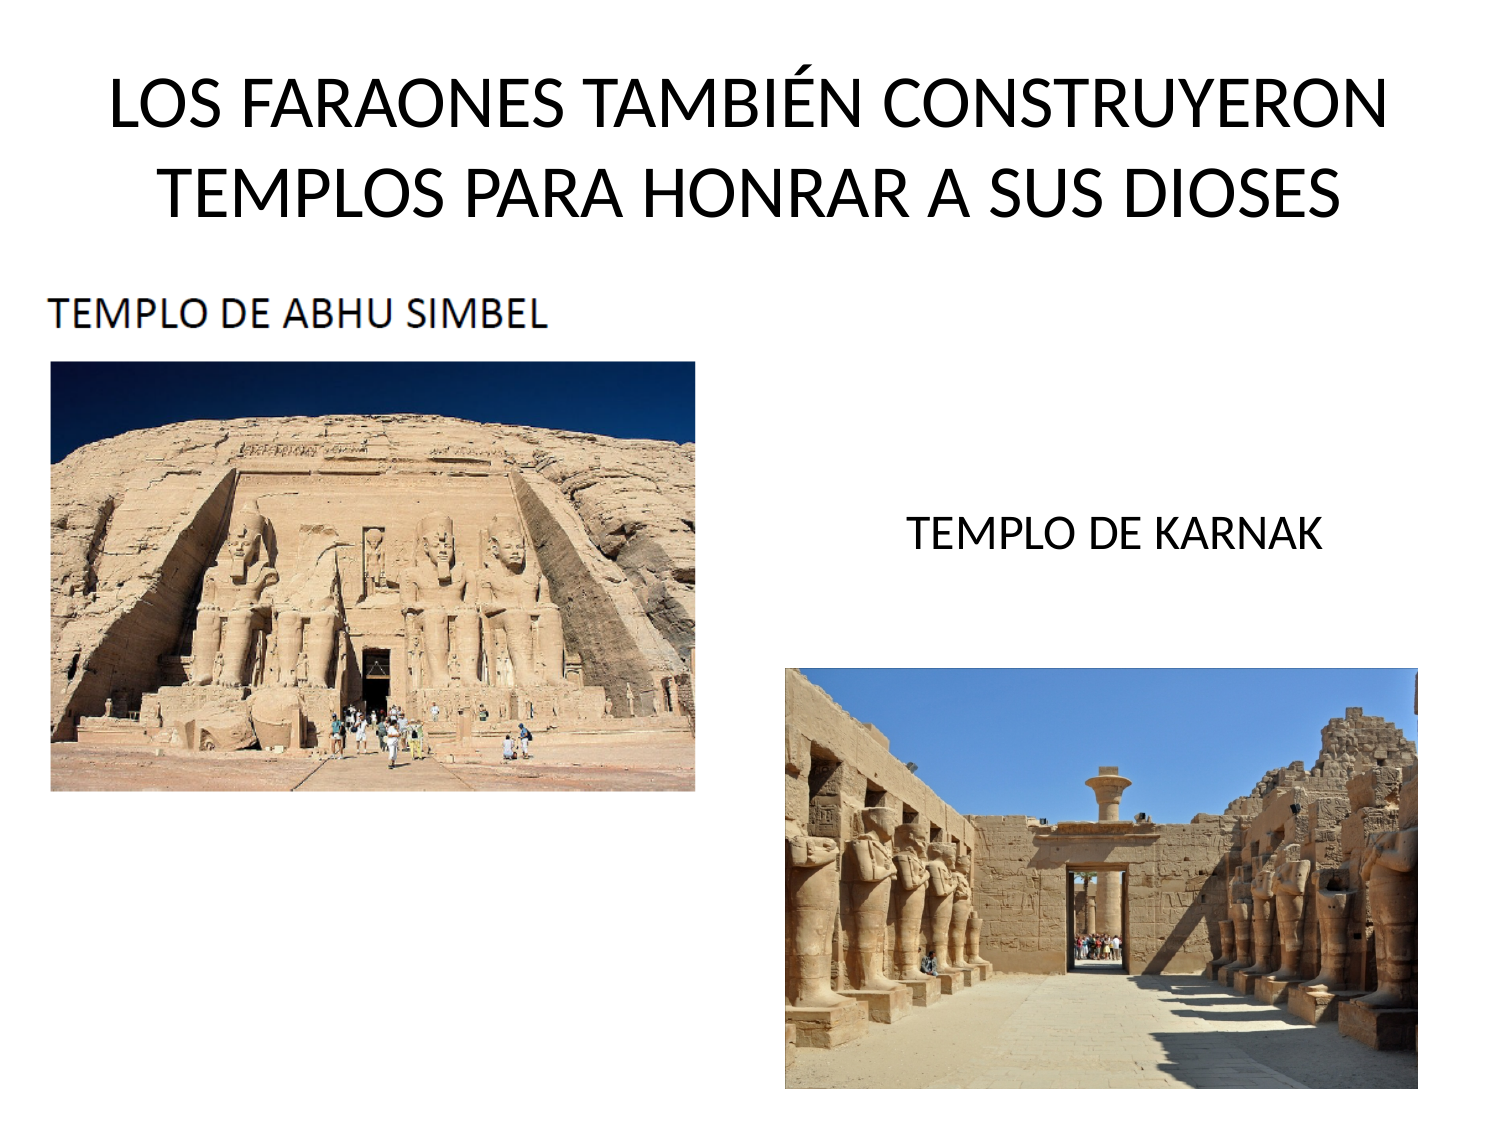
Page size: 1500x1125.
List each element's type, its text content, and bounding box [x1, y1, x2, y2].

text_box TEMPLO DE KARNAK [891, 491, 1365, 568]
title LOS FARAONES TAMBIÉN CONSTRUYERON TEMPLOS PARA HONRAR A SUS DIOSES [75, 45, 1426, 233]
picture [785, 668, 1418, 1089]
picture [0, 255, 772, 835]
